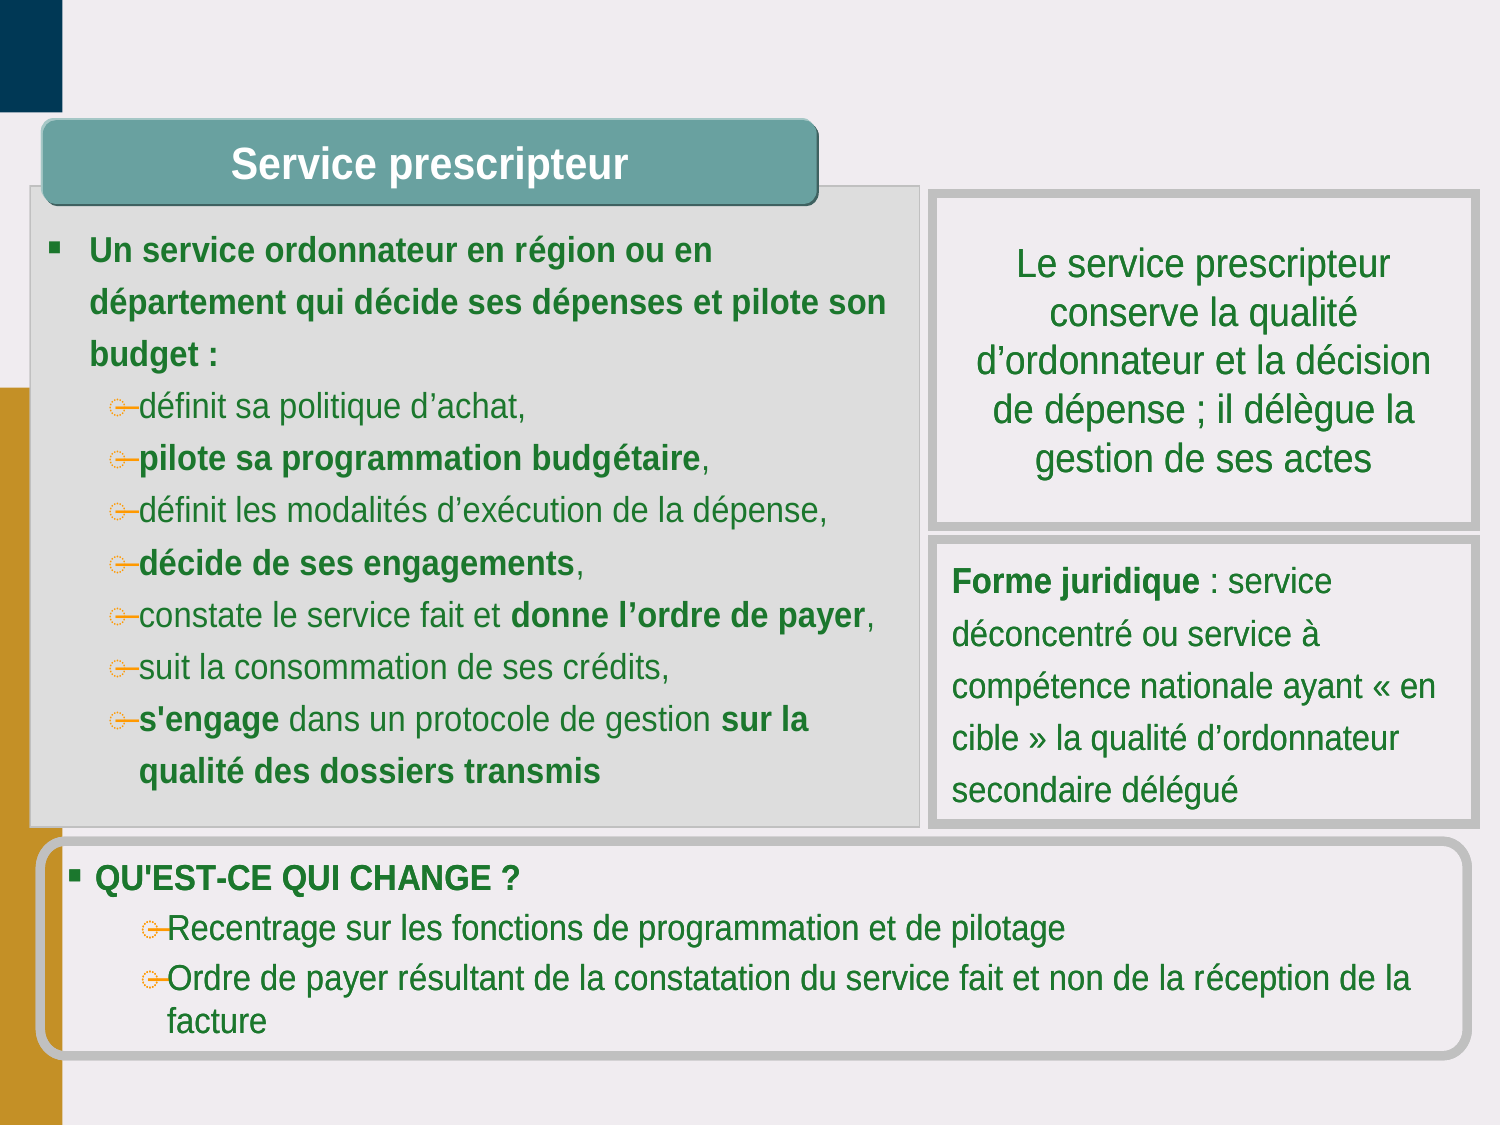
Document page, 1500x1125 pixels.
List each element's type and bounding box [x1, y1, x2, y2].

picture [29, 118, 1483, 1063]
